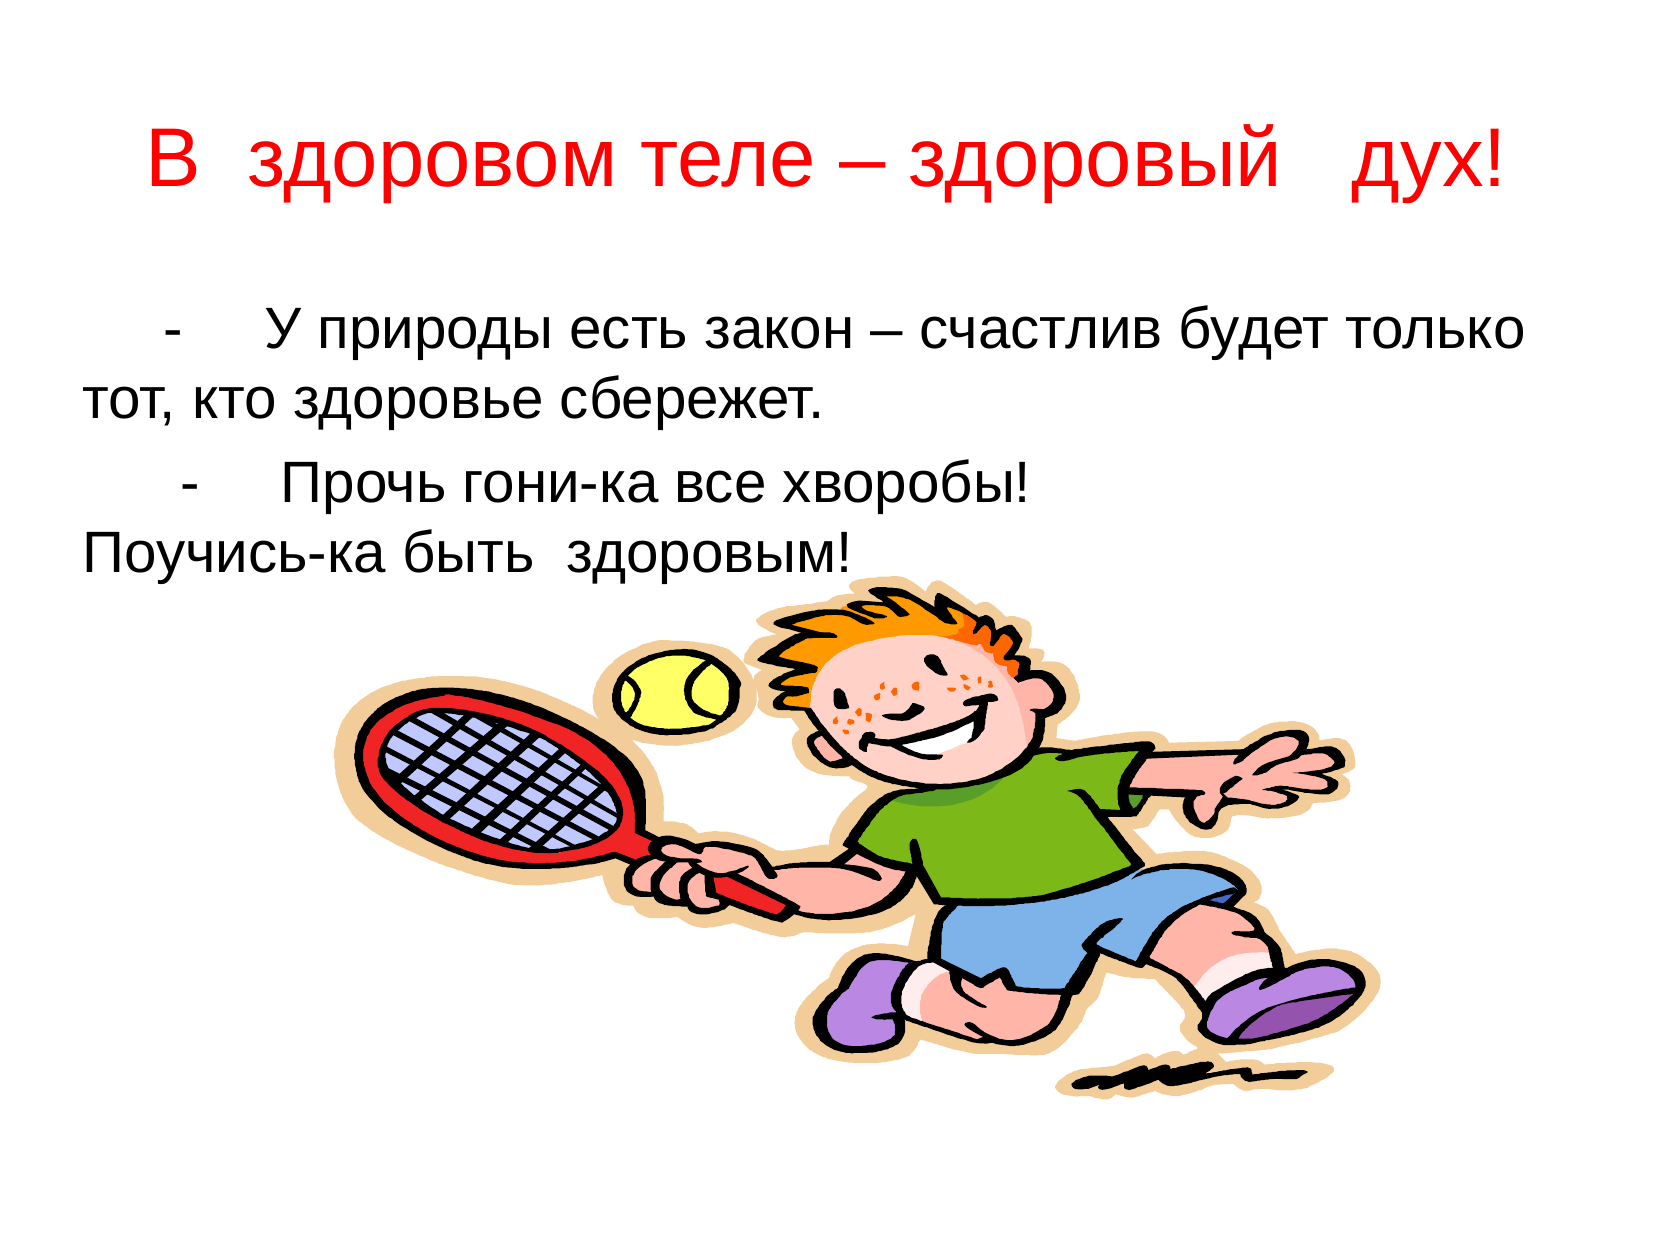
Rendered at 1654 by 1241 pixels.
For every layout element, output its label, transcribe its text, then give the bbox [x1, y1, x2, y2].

picture [330, 566, 1394, 1109]
list - У природы есть закон – счастлив будет только тот, кто здоровье сбережет. - Прочь гони-ка все хворобы! Поучись-ка быть здоровым! [82, 290, 1571, 1109]
title В здоровом теле – здоровый дух! [82, 49, 1571, 257]
